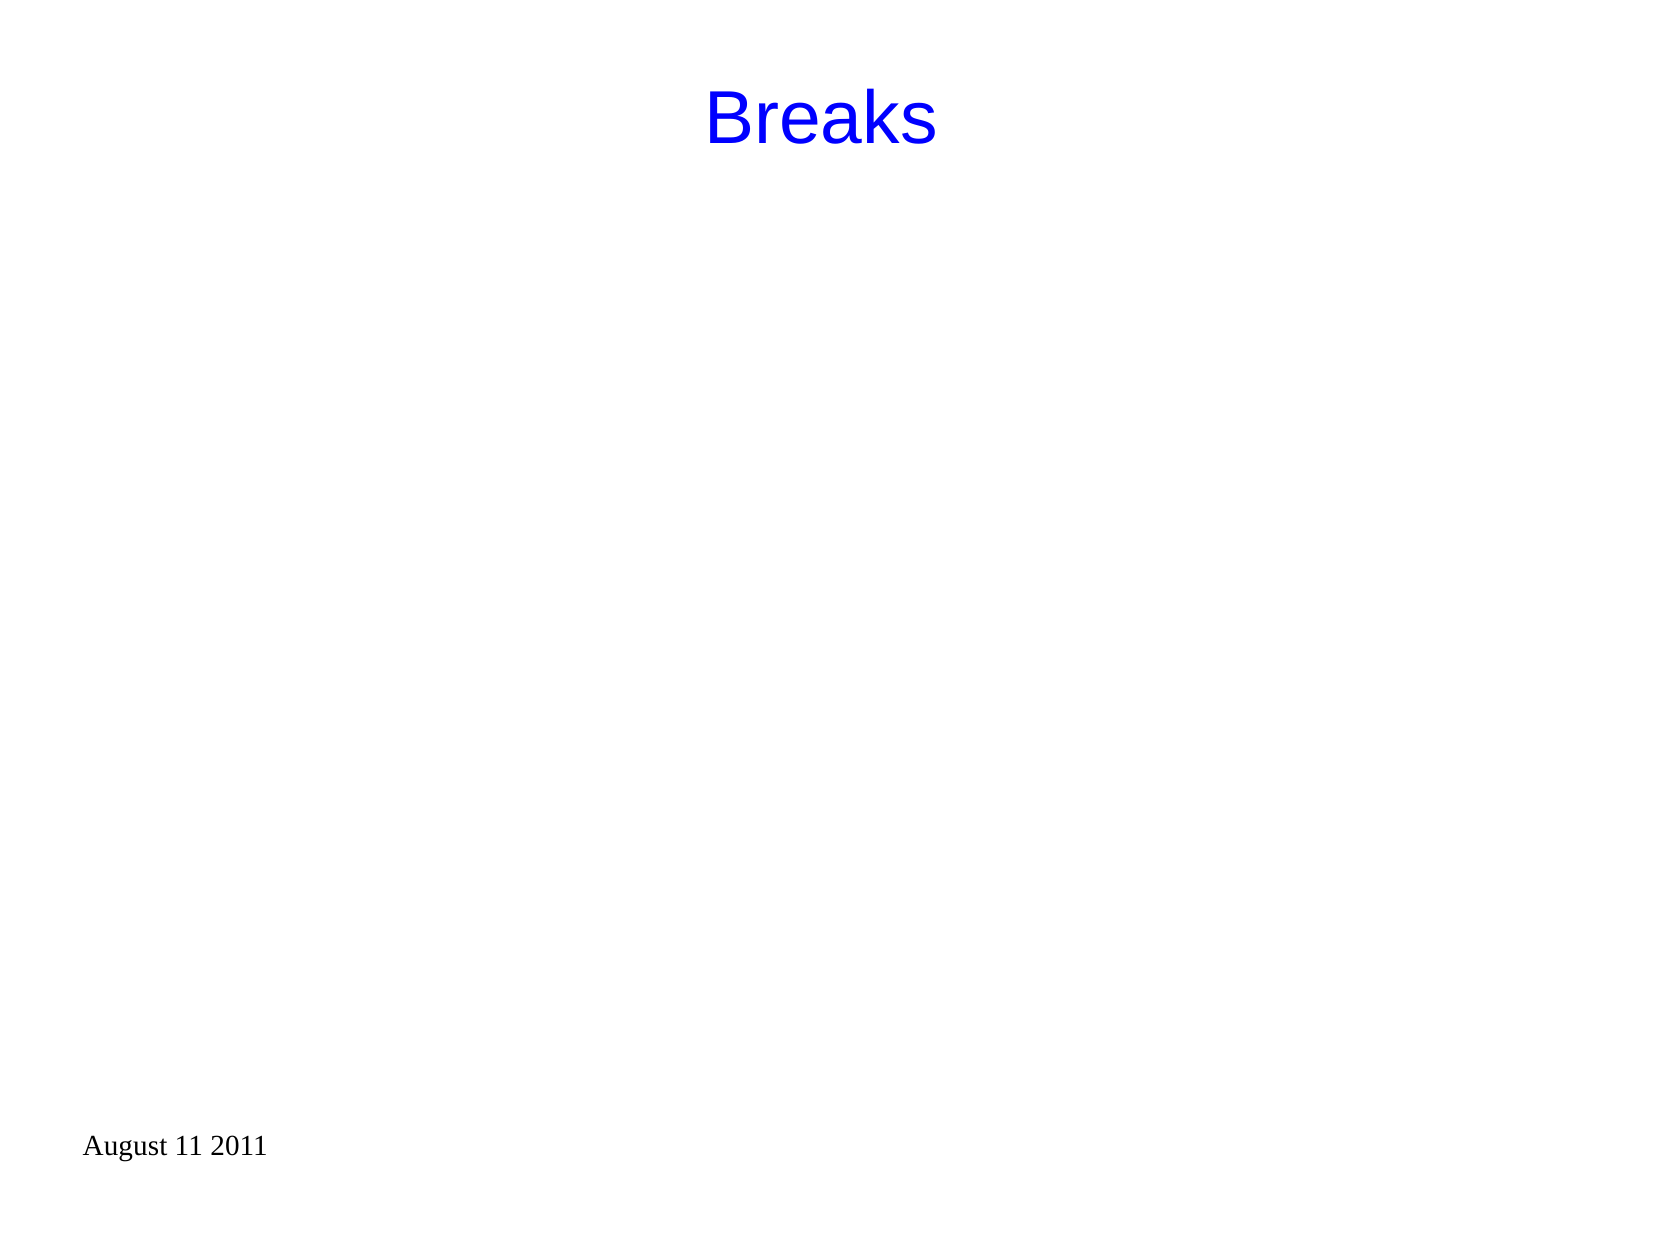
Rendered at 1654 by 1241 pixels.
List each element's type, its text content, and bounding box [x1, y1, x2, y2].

title Breaks [76, 58, 1565, 178]
